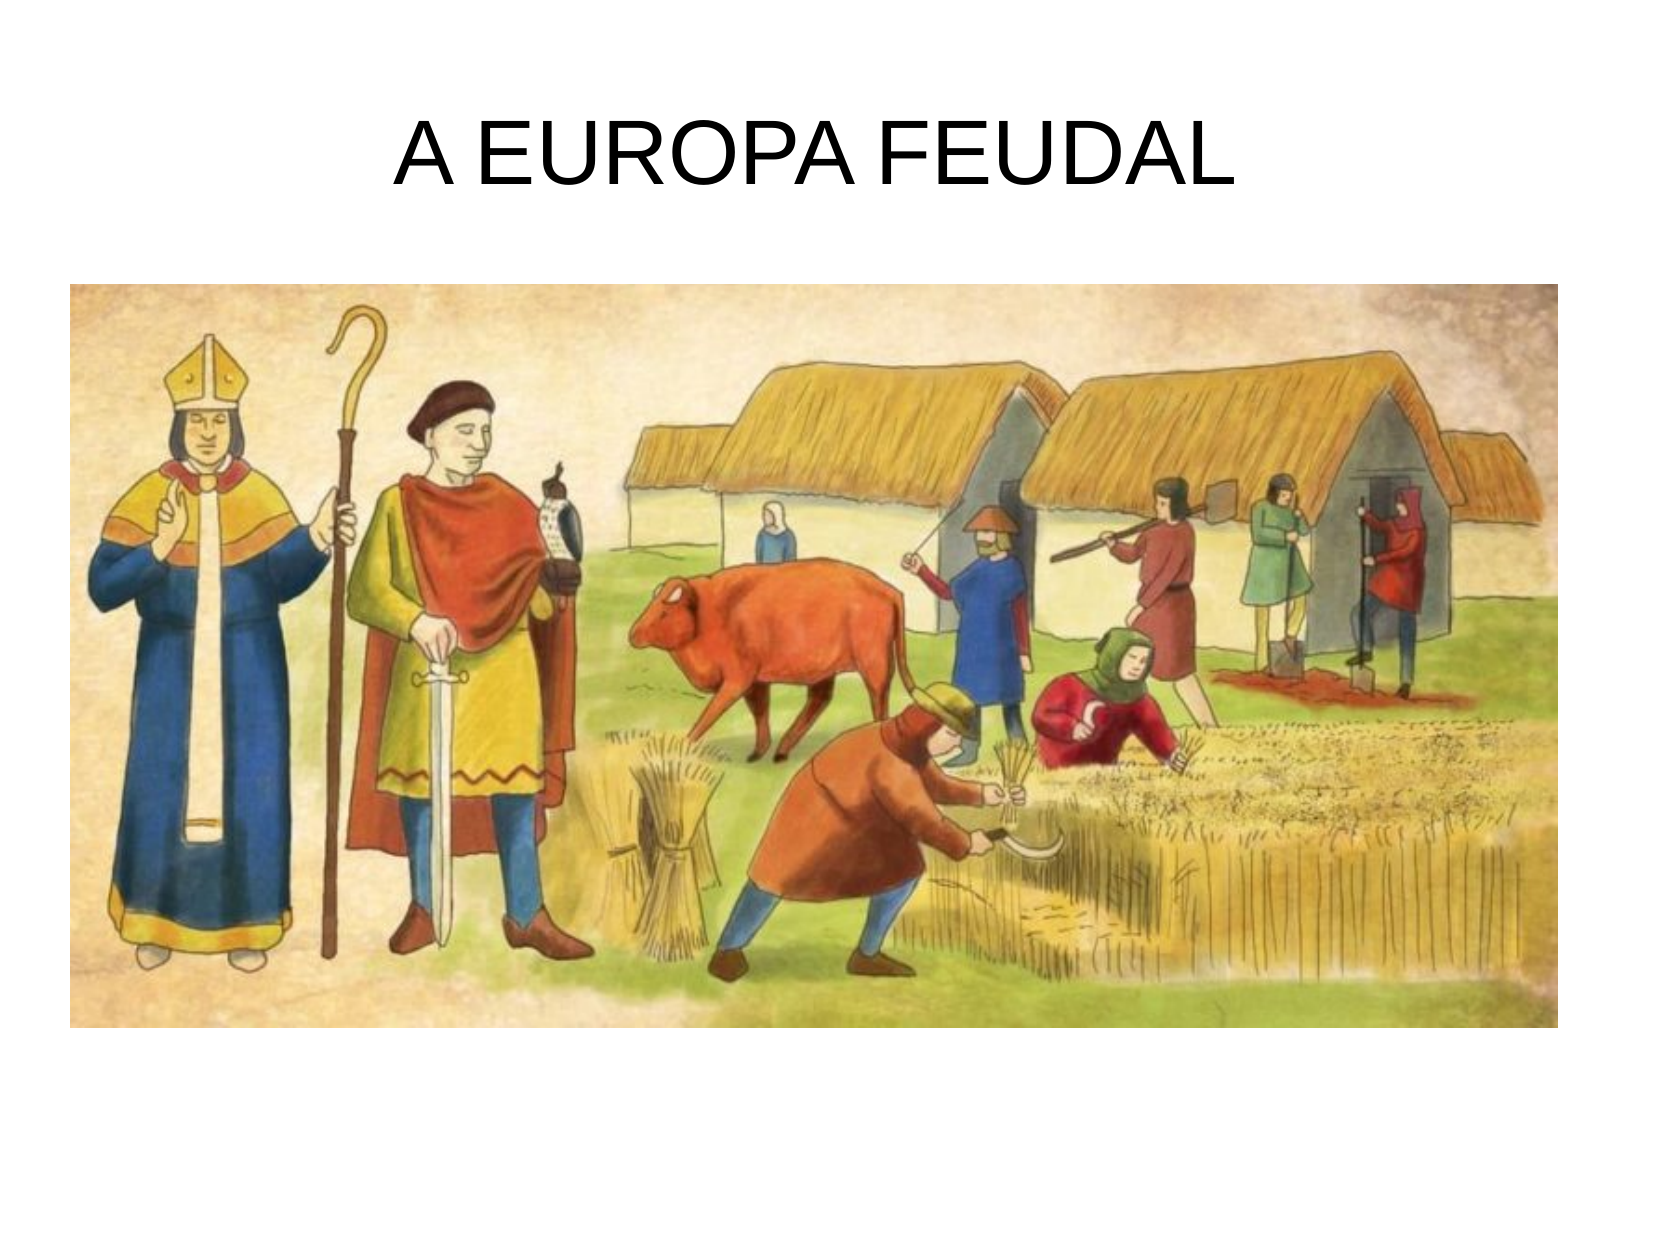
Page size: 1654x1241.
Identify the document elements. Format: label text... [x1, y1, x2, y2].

title A EUROPA FEUDAL [82, 49, 1571, 257]
picture [70, 284, 1558, 1028]
